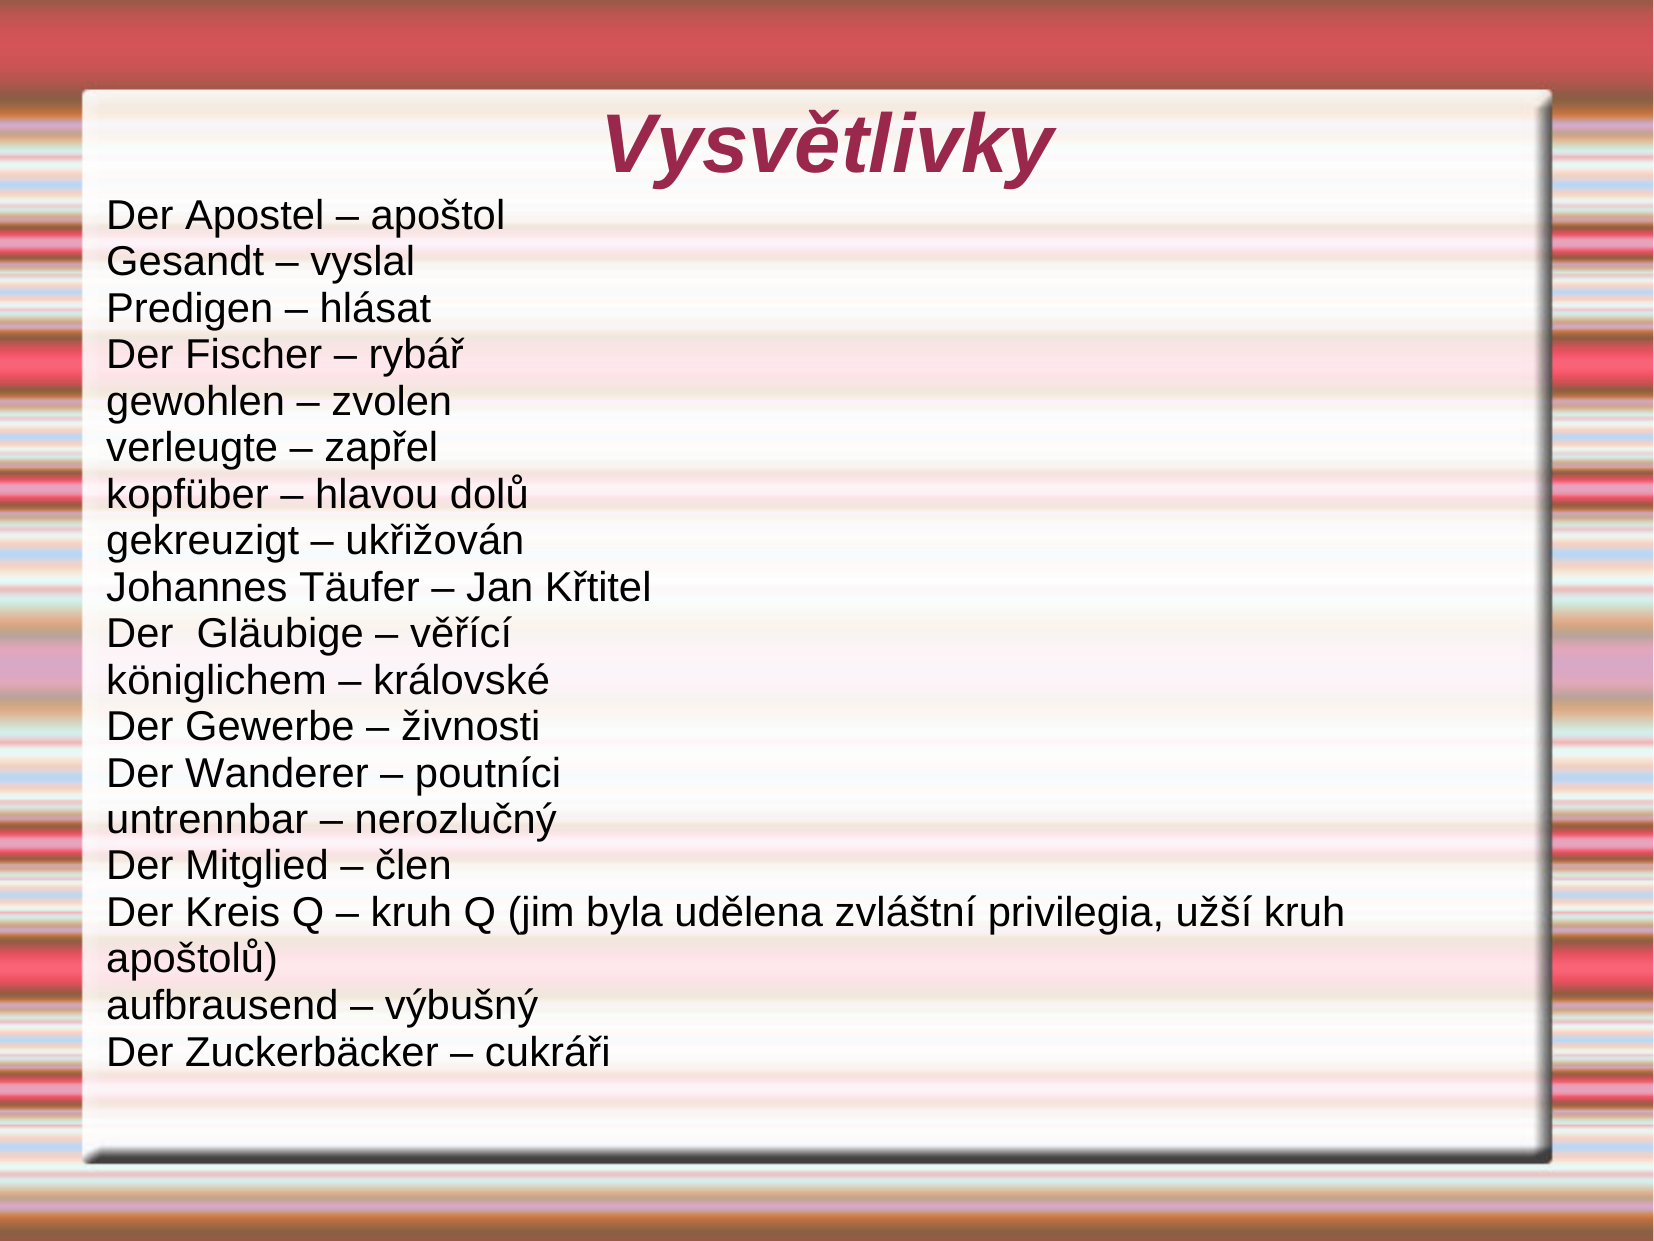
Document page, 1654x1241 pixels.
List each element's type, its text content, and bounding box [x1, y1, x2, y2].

title Vysvětlivky [121, 50, 1534, 237]
picture [0, 0, 1654, 1241]
subtitle Der Apostel – apoštol Gesandt – vyslal Predigen – hlásat Der Fischer – rybář gewohlen – zvolen verleugte – zapřel kopfüber – hlavou dolů gekreuzigt – ukřižován Johannes Täufer – Jan Křtitel Der Gläubige – věřící königlichem – královské Der Gewerbe – živnosti Der Wanderer – poutníci untrennbar – nerozlučný Der Mitglied – člen Der Kreis Q – kruh Q (jim byla udělena zvláštní privilegia, užší kruh apoštolů) aufbrausend – výbušný Der Zuckerbäcker – cukráři [106, 185, 1516, 1241]
